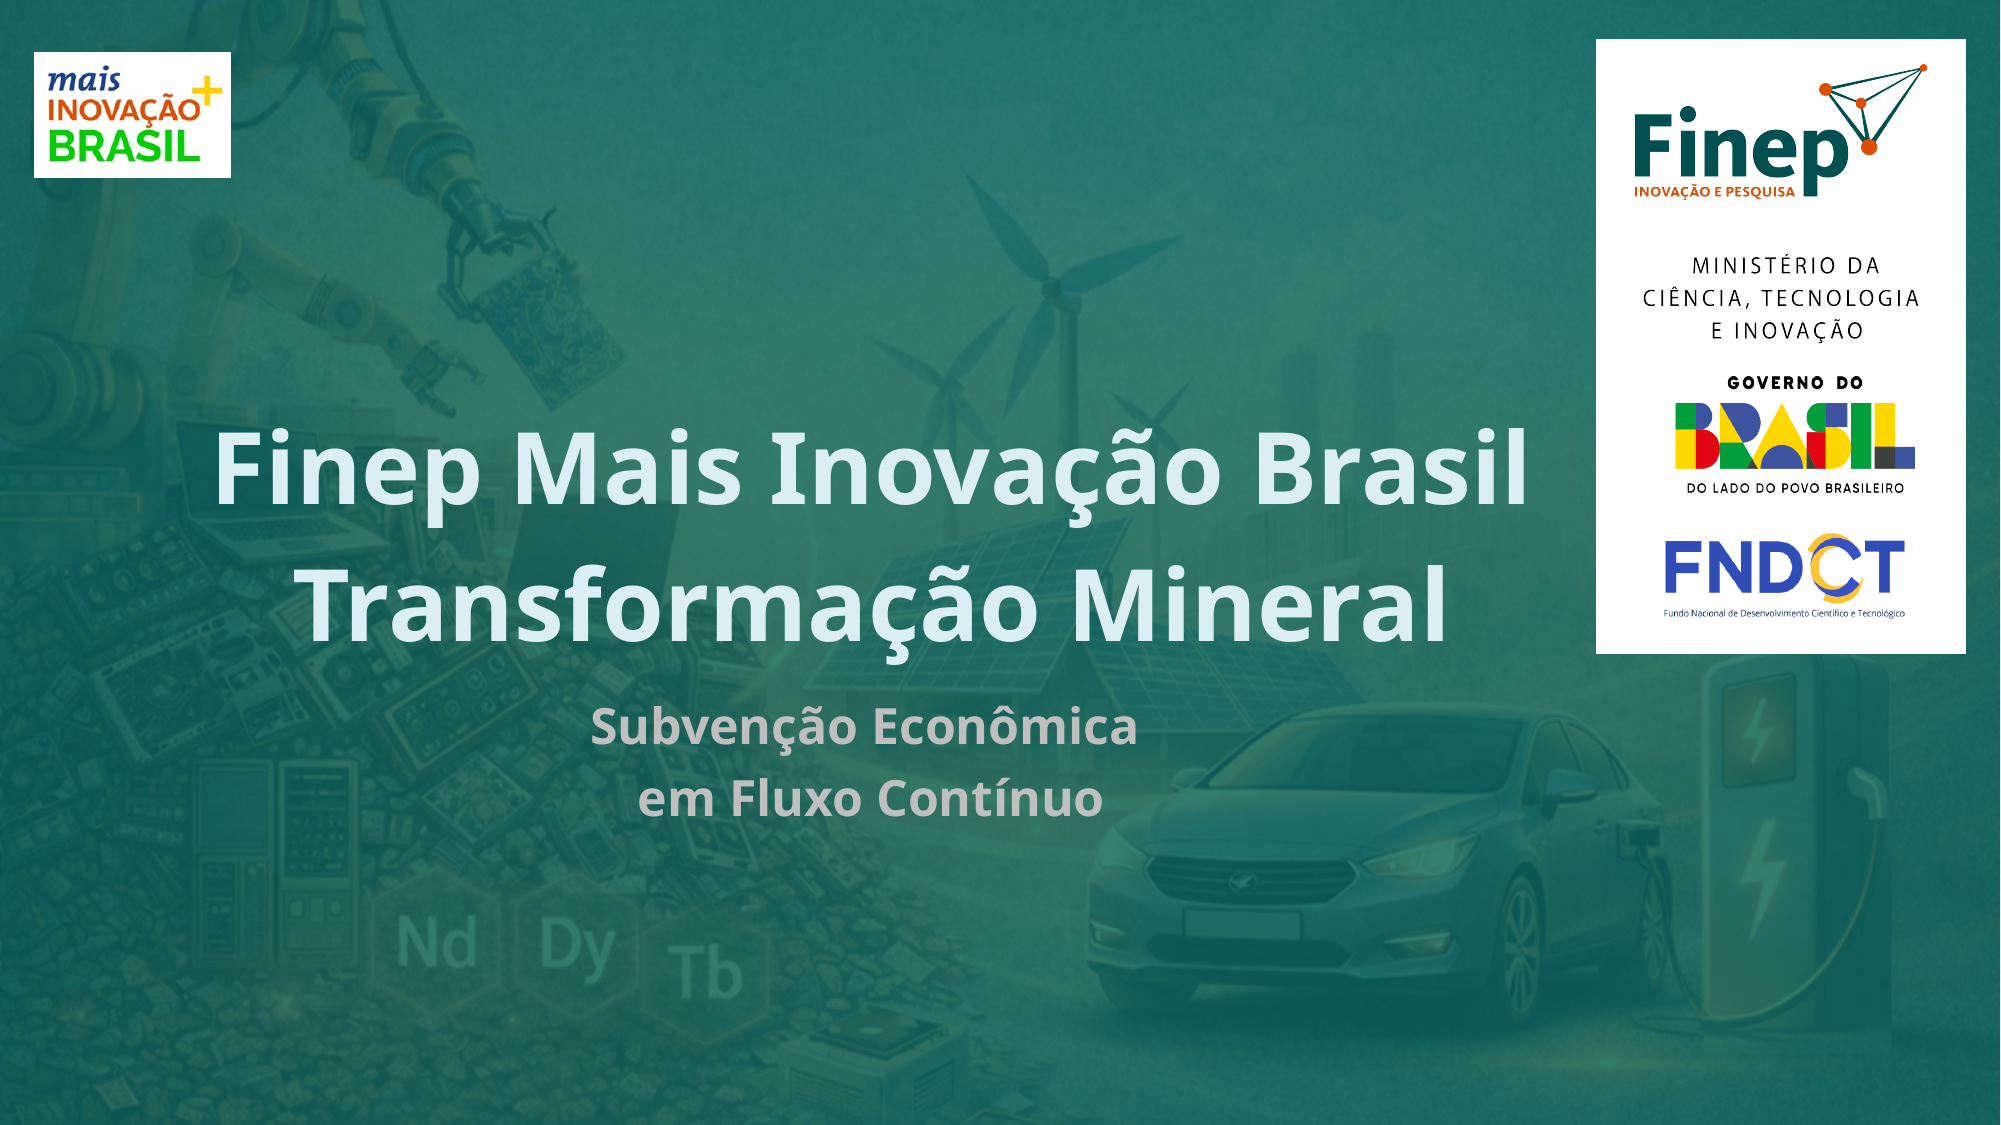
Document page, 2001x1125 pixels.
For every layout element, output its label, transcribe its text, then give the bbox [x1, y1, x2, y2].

picture [1614, 64, 1948, 493]
text_box Subvenção Econômica em Fluxo Contínuo [333, 692, 1408, 829]
text_box [0, 0, 2000, 1125]
picture [1651, 526, 1915, 627]
text_box Finep Mais Inovação Brasil Transformação Mineral [101, 402, 1641, 803]
picture [34, 52, 231, 178]
